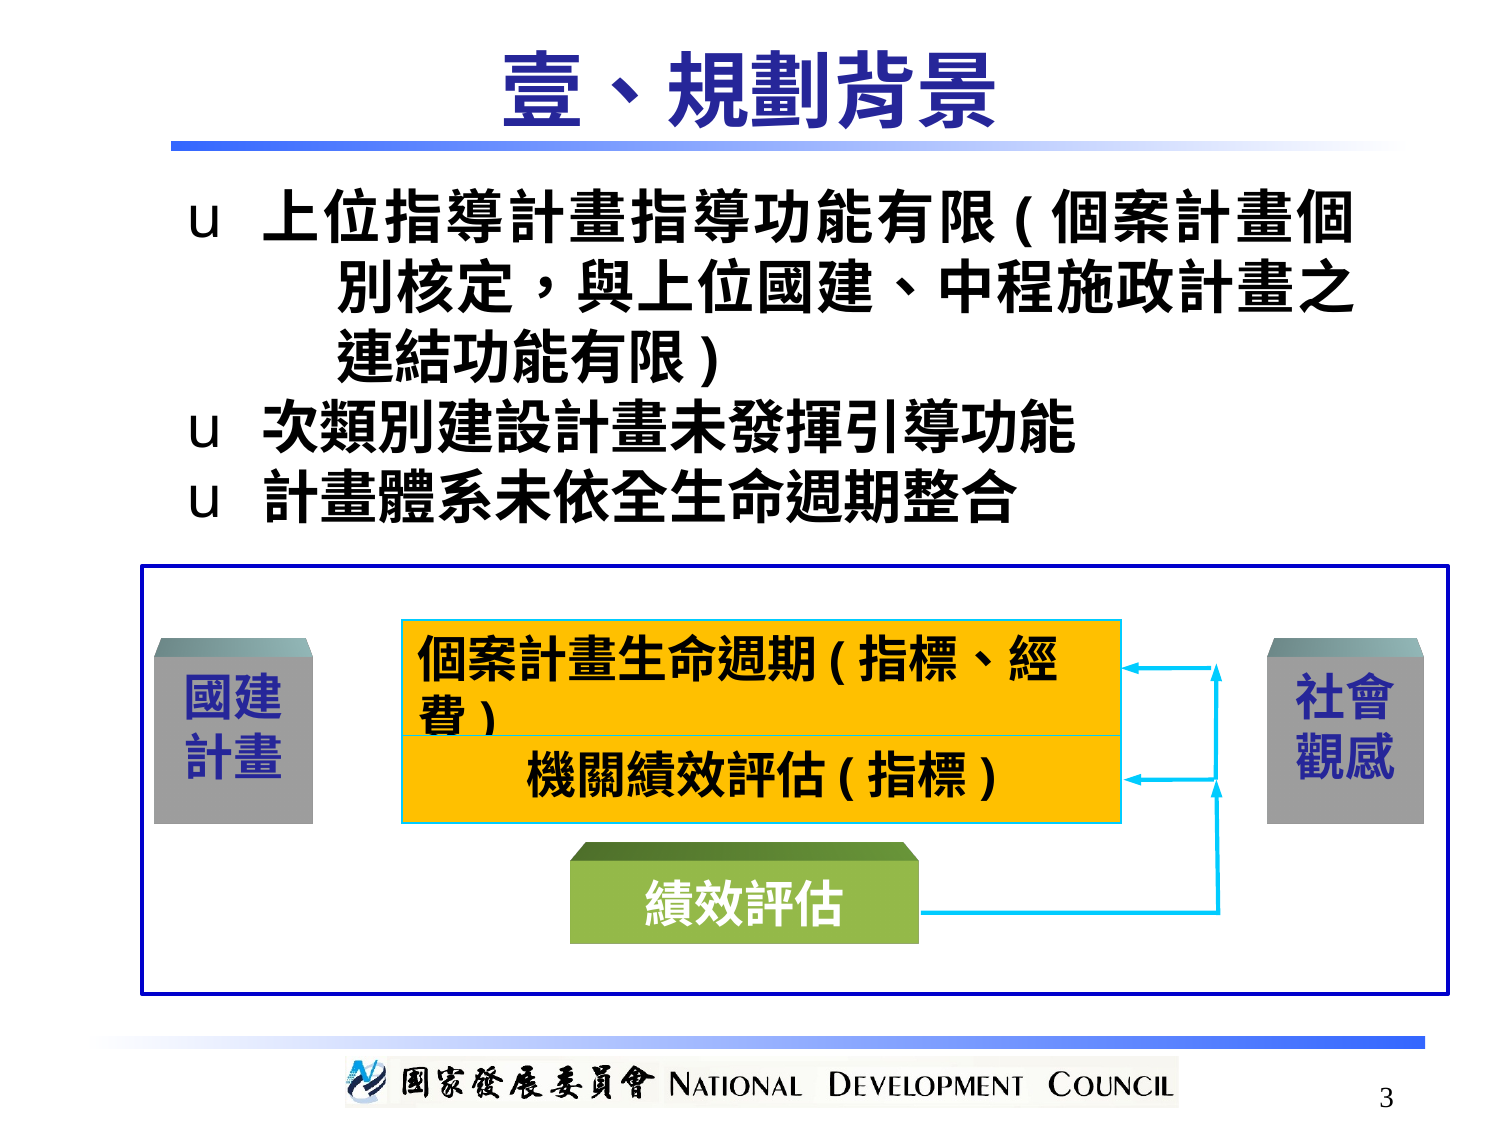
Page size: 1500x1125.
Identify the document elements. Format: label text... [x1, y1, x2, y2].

text_box 上位指導計畫指導功能有限(個案計畫個別核定，與上位國建、中程施政計畫之連結功能有限) 次類別建設計畫未發揮引導功能 計畫體系未依全生命週期整合 [142, 173, 1370, 538]
text_box 3 [1364, 1070, 1490, 1106]
text_box 11 [1352, 1036, 1356, 1048]
text_box 18 [1259, 1036, 1263, 1048]
text_box 11 [1378, 1036, 1382, 1048]
text_box 個案計畫生命週期(指標、經費) [402, 619, 1122, 708]
text_box 機關績效評估(指標) [402, 735, 1122, 823]
text_box 壹、規劃背景 [0, 31, 1500, 146]
